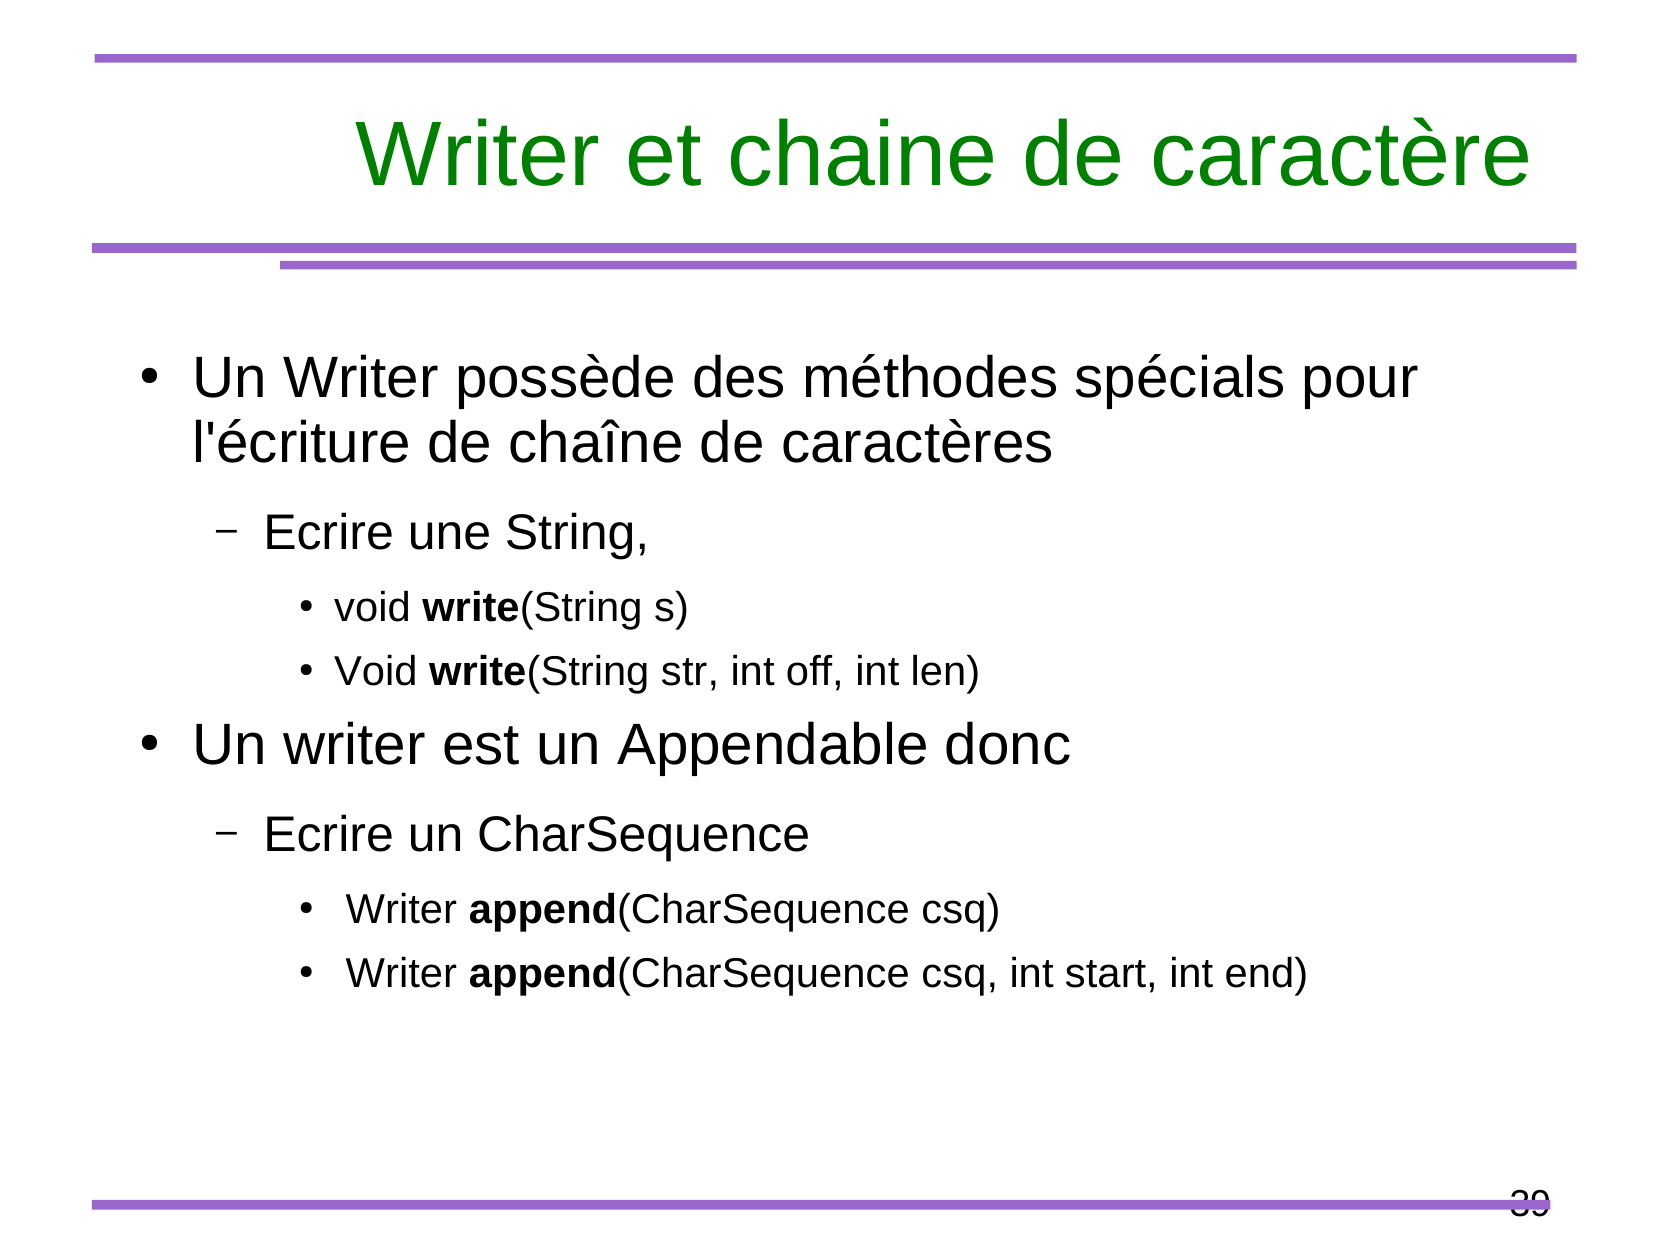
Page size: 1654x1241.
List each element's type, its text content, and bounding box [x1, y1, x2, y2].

list Un Writer possède des méthodes spécials pour l'écriture de chaîne de caractères Ecrire une String, void write(String s) Void write(String str, int off, int len) Un writer est un Appendable donc Ecrire un CharSequence Writer append(CharSequence csq) Writer append(CharSequence csq, int start, int end) [121, 344, 1534, 1127]
title Writer et chaine de caractère [121, 49, 1534, 257]
